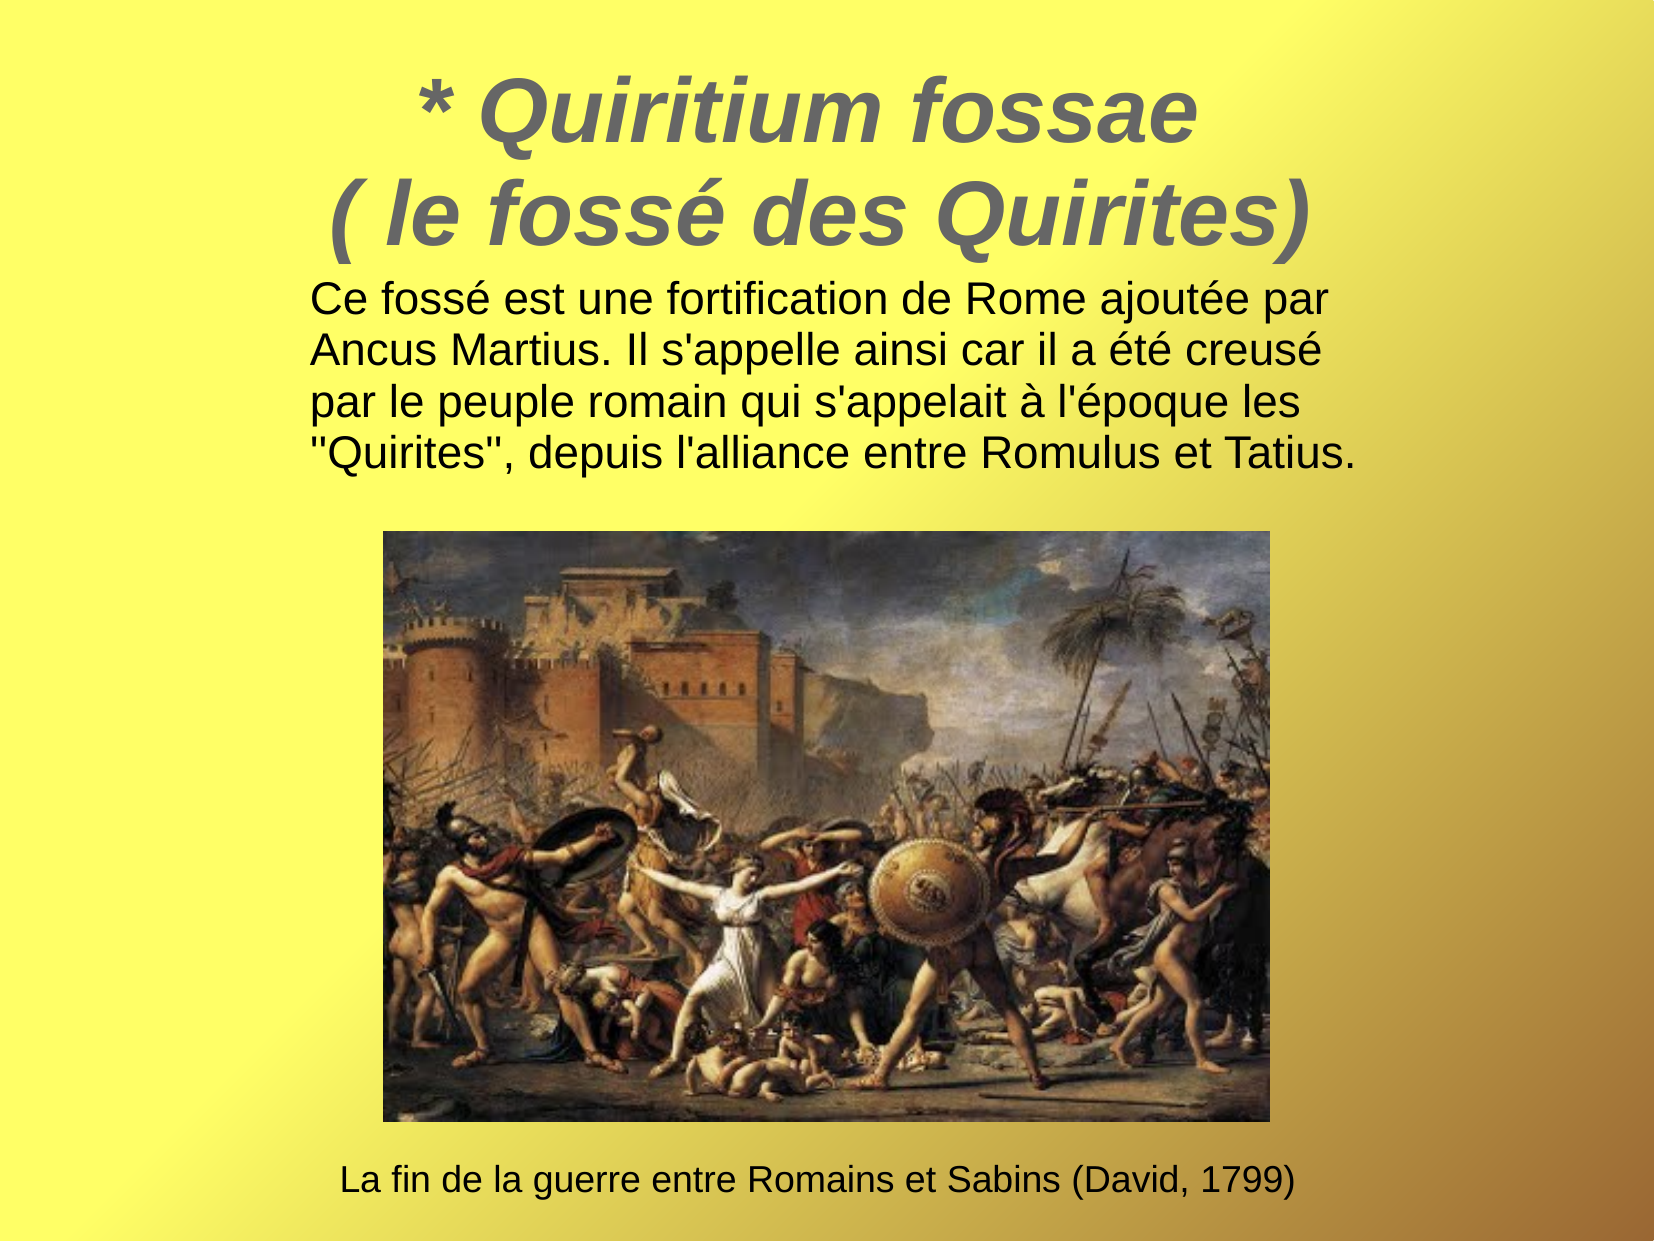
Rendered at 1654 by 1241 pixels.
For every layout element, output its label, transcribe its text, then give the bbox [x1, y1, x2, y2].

text_box Ce fossé est une fortification de Rome ajoutée par Ancus Martius. Il s'appelle ainsi car il a été creusé par le peuple romain qui s'appelait à l'époque les ''Quirites'', depuis l'alliance entre Romulus et Tatius. [295, 265, 1418, 532]
title * Quiritium fossae ( le fossé des Quirites) [76, 58, 1565, 266]
text_box La fin de la guerre entre Romains et Sabins (David, 1799) [324, 1151, 1447, 1209]
picture [383, 531, 1270, 1123]
